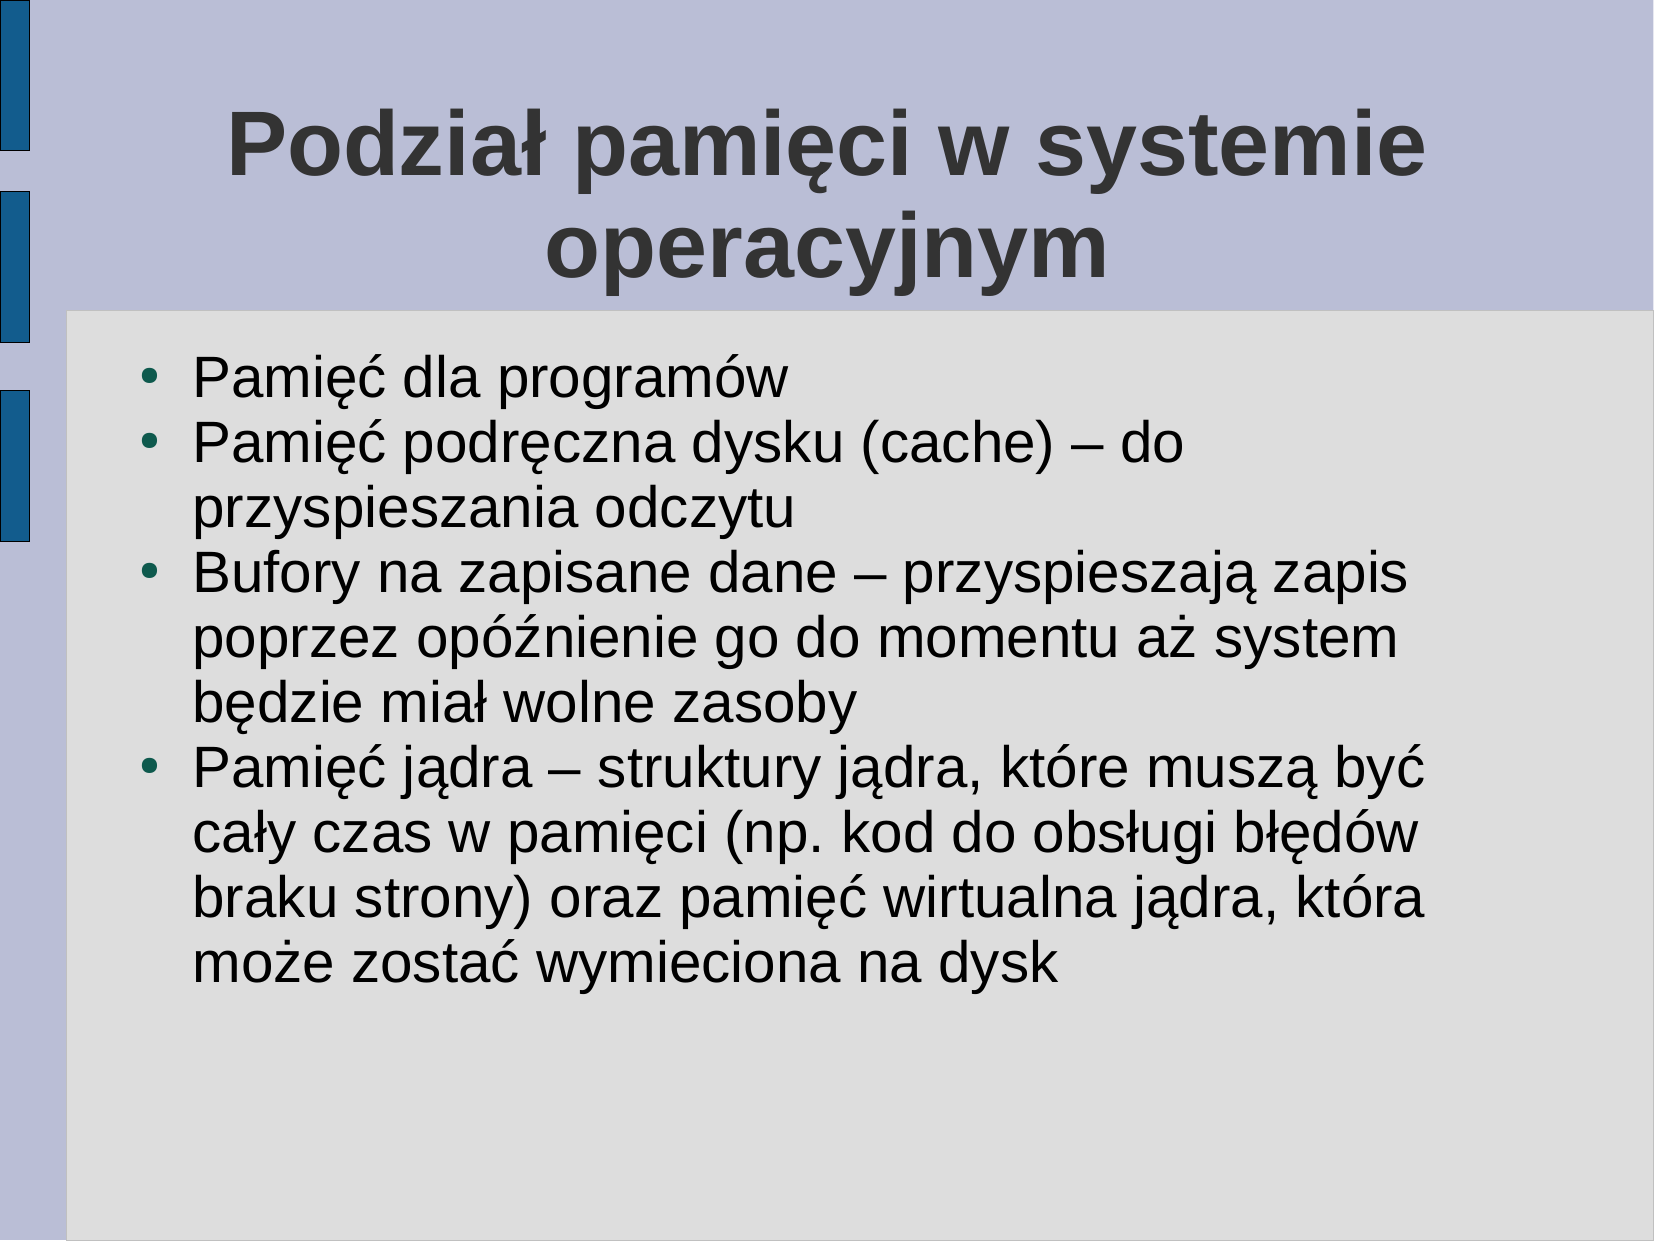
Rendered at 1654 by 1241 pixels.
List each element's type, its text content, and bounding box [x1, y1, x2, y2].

title Podział pamięci w systemie operacyjnym [121, 91, 1534, 299]
list Pamięć dla programów Pamięć podręczna dysku (cache) – do przyspieszania odczytu Bufory na zapisane dane – przyspieszają zapis poprzez opóźnienie go do momentu aż system będzie miał wolne zasoby Pamięć jądra – struktury jądra, które muszą być cały czas w pamięci (np. kod do obsługi błędów braku strony) oraz pamięć wirtualna jądra, która może zostać wymieciona na dysk [121, 344, 1534, 1127]
